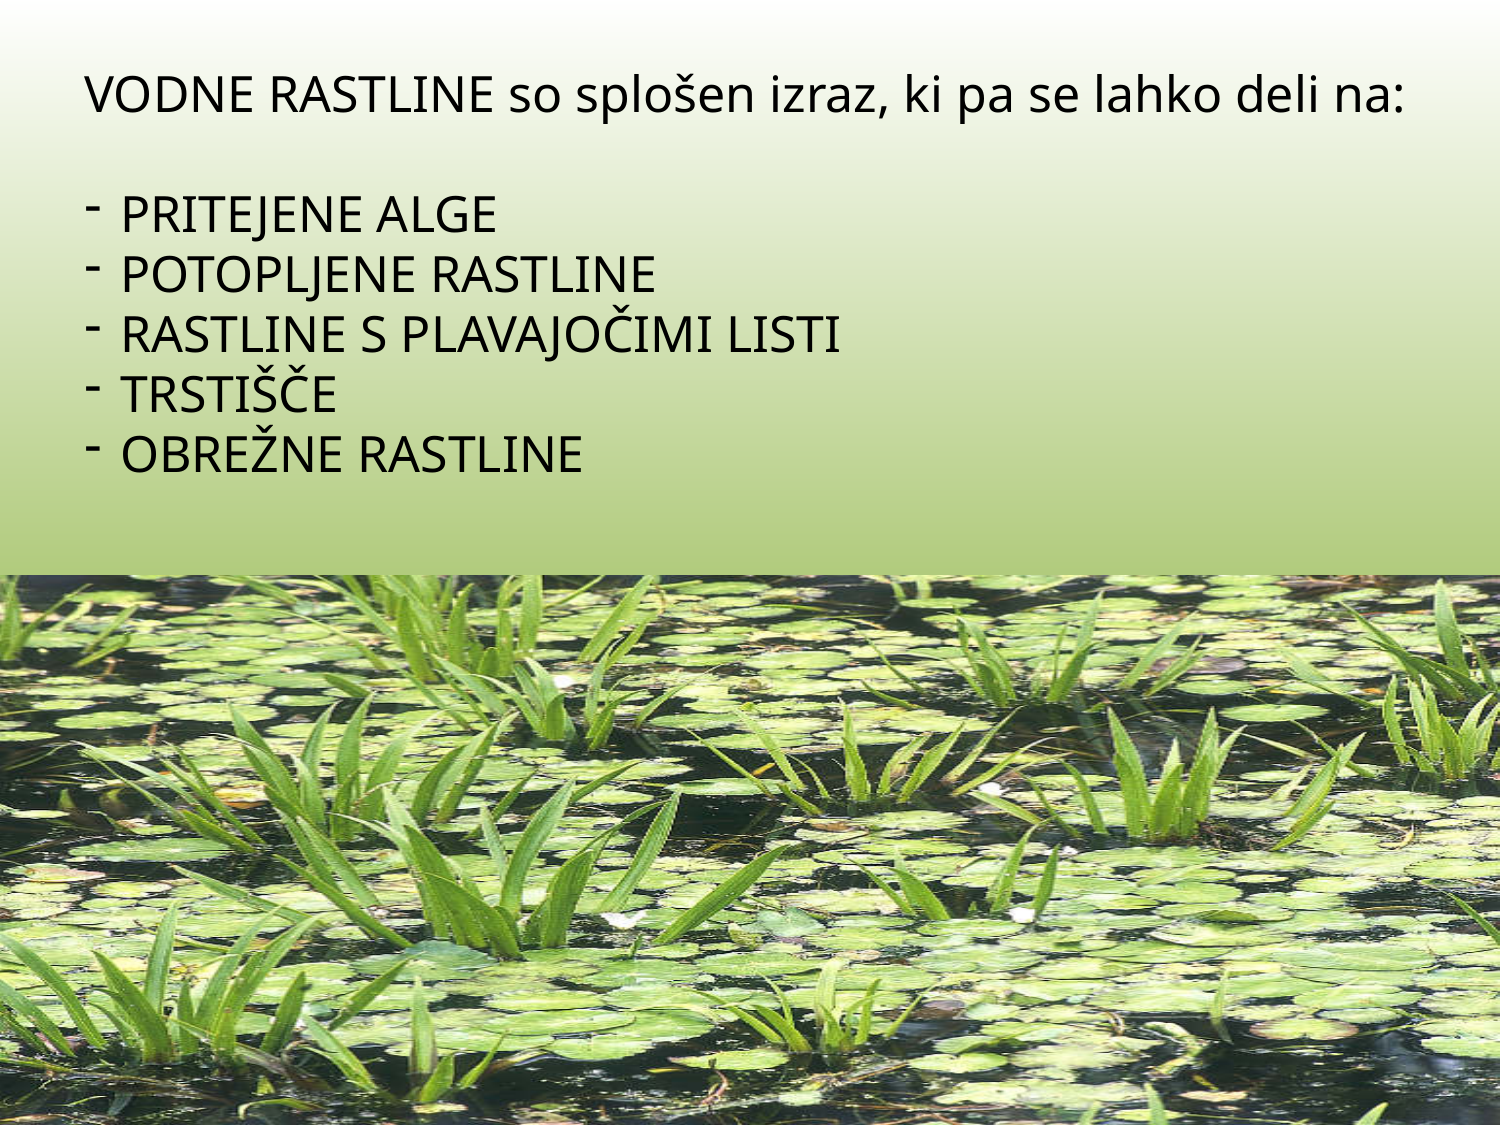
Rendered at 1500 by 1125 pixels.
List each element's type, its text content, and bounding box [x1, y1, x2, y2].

text_box VODNE RASTLINE so splošen izraz, ki pa se lahko deli na: PRITEJENE ALGE POTOPLJENE RASTLINE RASTLINE S PLAVAJOČIMI LISTI TRSTIŠČE OBREŽNE RASTLINE [69, 54, 1422, 490]
picture [0, 575, 1500, 1125]
